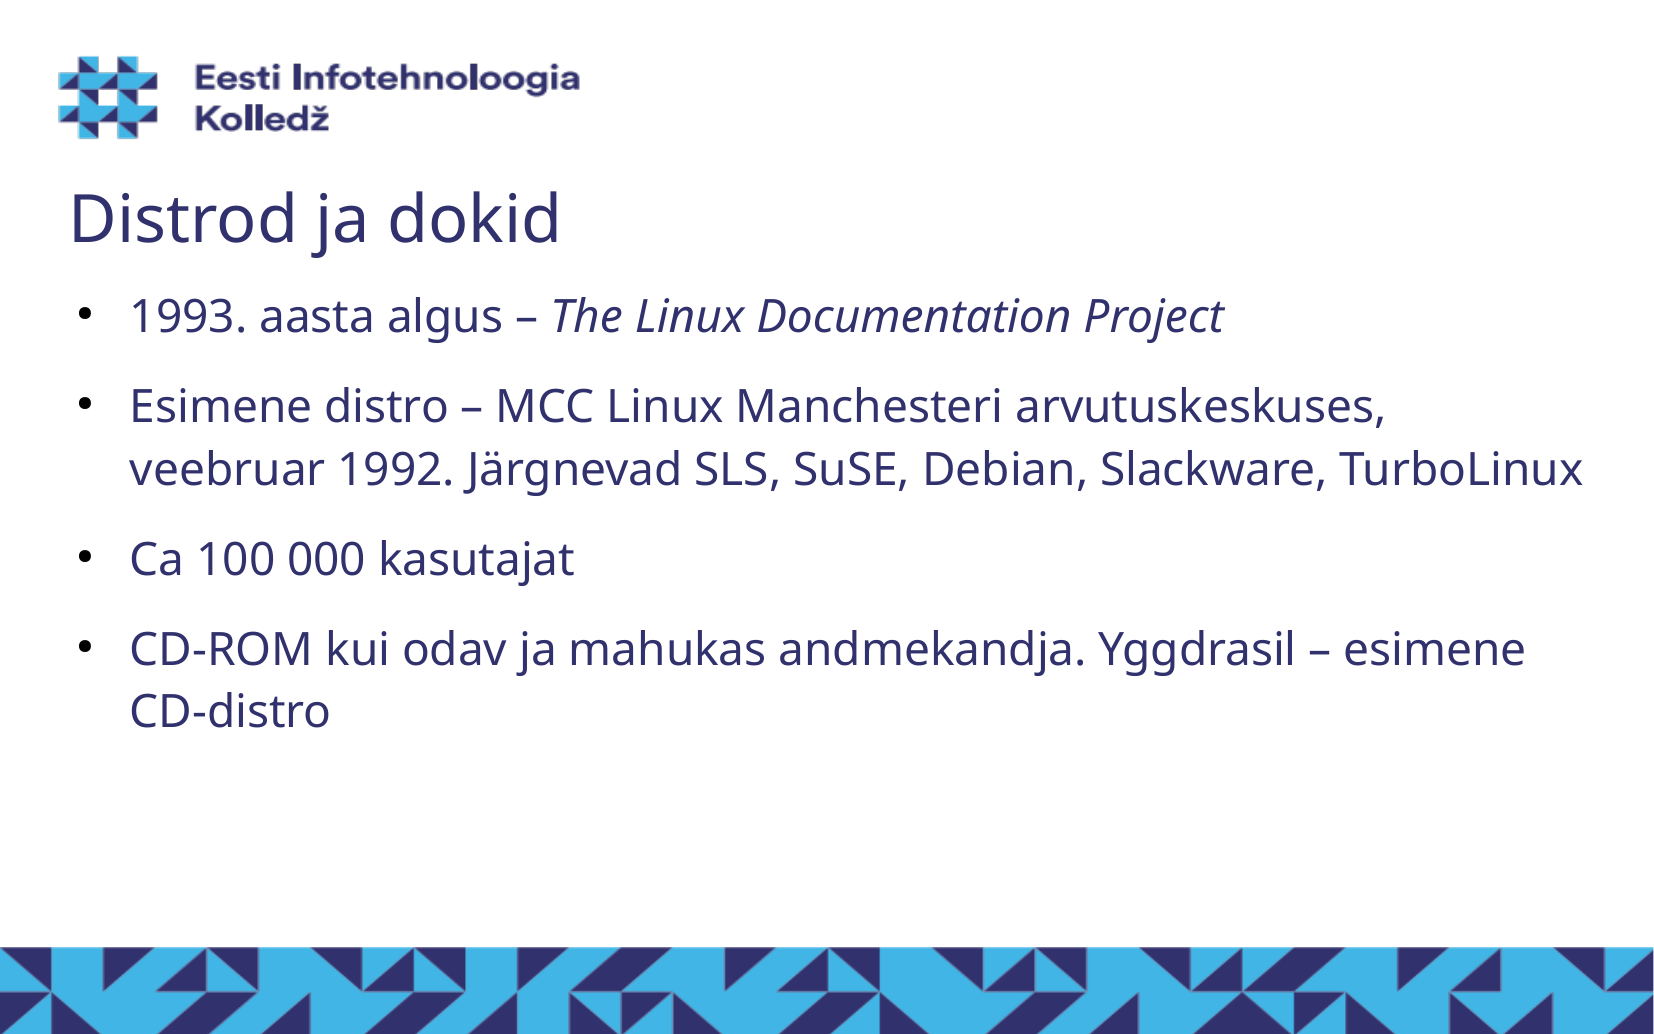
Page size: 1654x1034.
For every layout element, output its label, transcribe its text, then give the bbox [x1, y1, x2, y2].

list 1993. aasta algus – The Linux Documentation Project Esimene distro – MCC Linux Manchesteri arvutuskeskuses, veebruar 1992. Järgnevad SLS, SuSE, Debian, Slackware, TurboLinux Ca 100 000 kasutajat CD-ROM kui odav ja mahukas andmekandja. Yggdrasil – esimene CD-distro [59, 283, 1595, 936]
title Distrod ja dokid [68, 147, 1536, 283]
